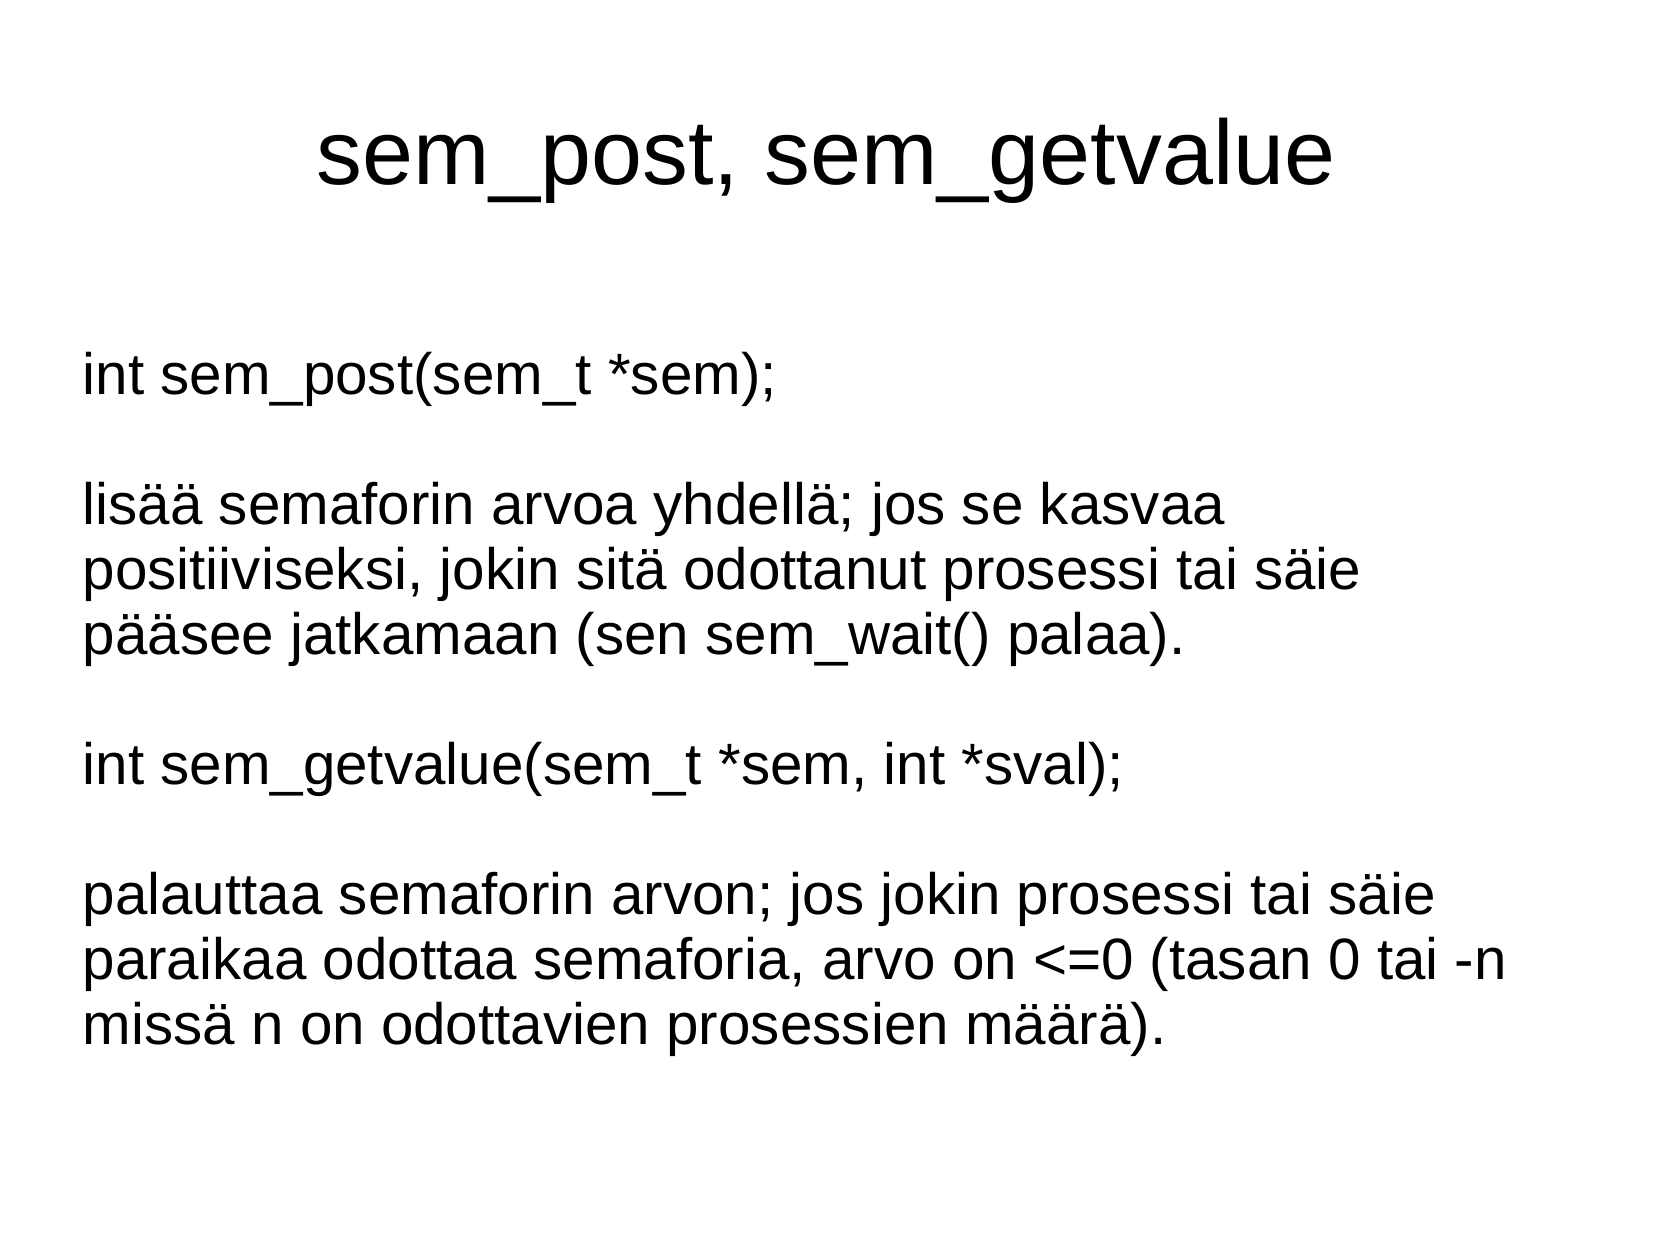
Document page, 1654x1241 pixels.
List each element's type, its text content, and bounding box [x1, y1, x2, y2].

subtitle int sem_post(sem_t *sem); lisää semaforin arvoa yhdellä; jos se kasvaa positiiviseksi, jokin sitä odottanut prosessi tai säie pääsee jatkamaan (sen sem_wait() palaa). int sem_getvalue(sem_t *sem, int *sval); palauttaa semaforin arvon; jos jokin prosessi tai säie paraikaa odottaa semaforia, arvo on <=0 (tasan 0 tai -n missä n on odottavien prosessien määrä). [82, 297, 1571, 1102]
title sem_post, sem_getvalue [82, 56, 1571, 250]
